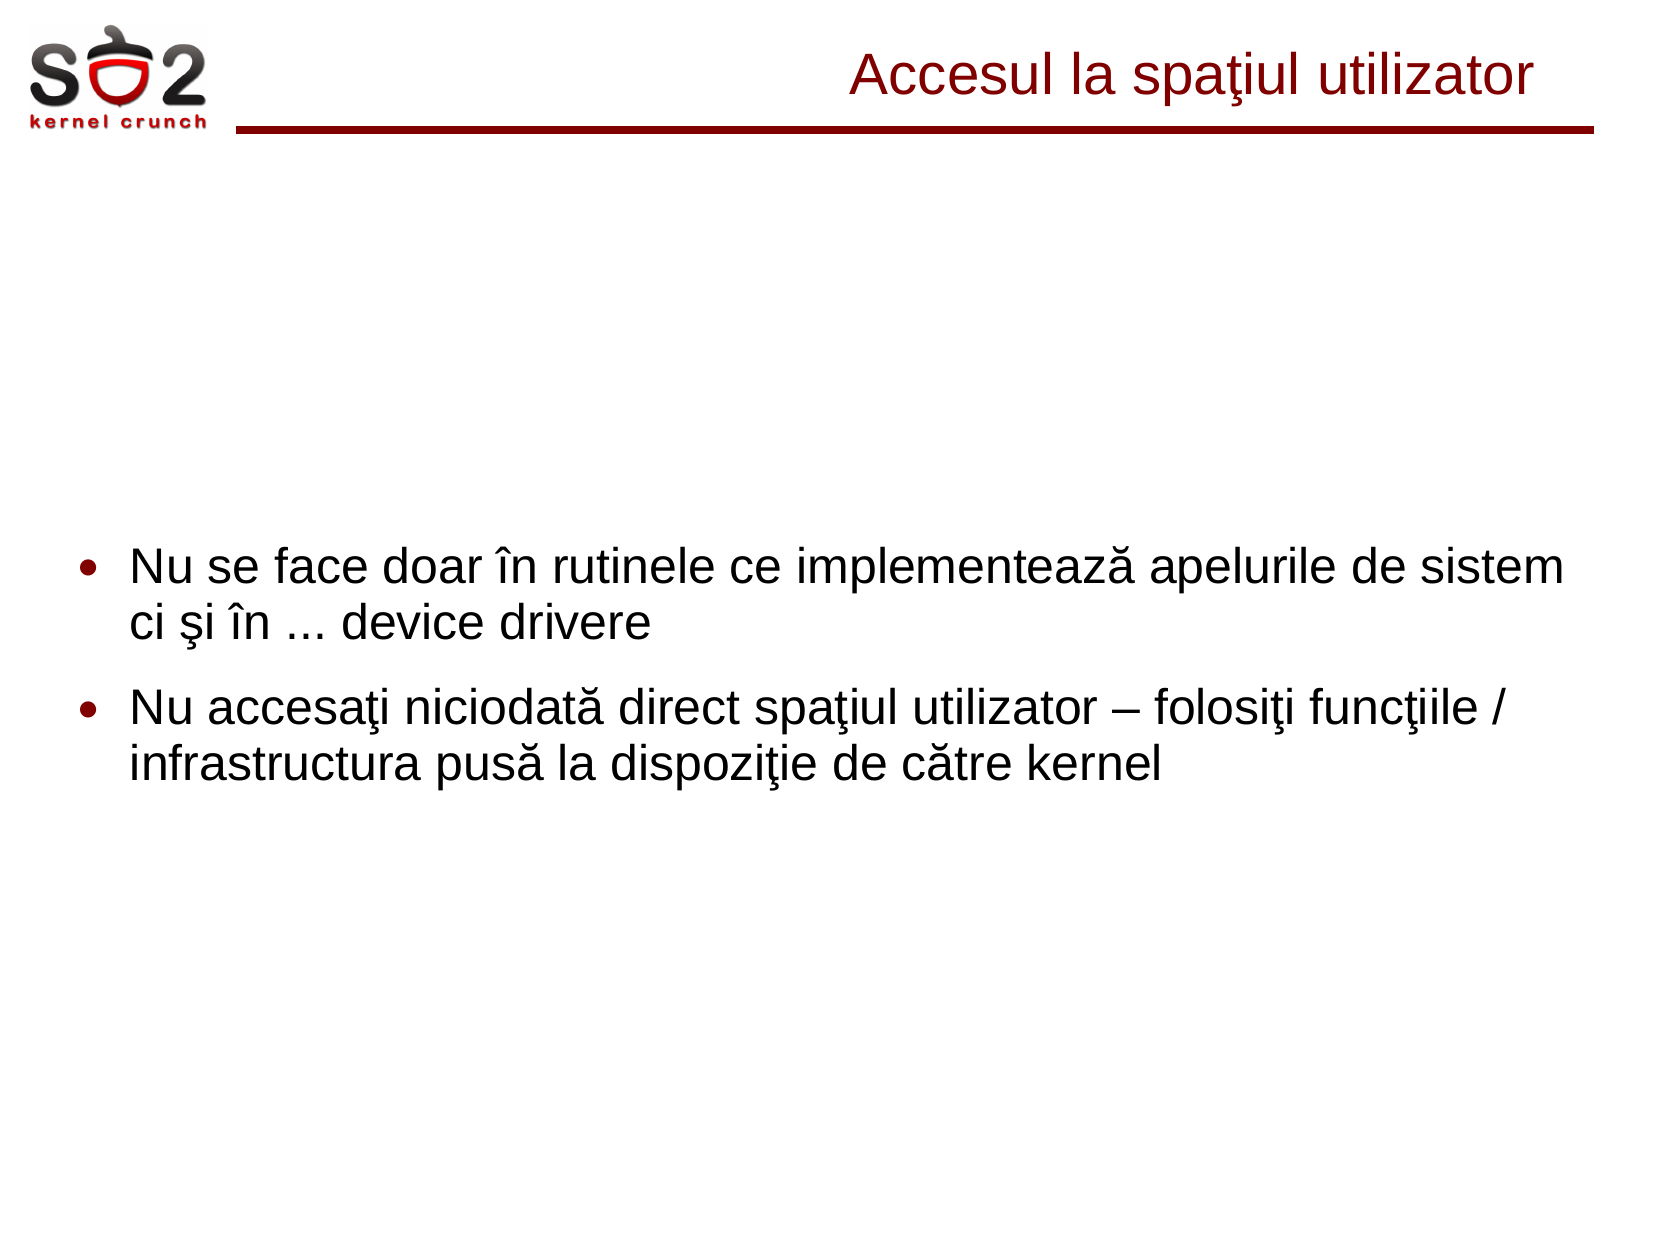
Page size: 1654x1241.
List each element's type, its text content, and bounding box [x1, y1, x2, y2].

picture [29, 23, 123, 130]
title Accesul la spaţiul utilizator [123, 0, 1536, 177]
list Nu se face doar în rutinele ce implementează apelurile de sistem ci şi în ... device drivere Nu accesaţi niciodată direct spaţiul utilizator – folosiţi funcţiile / infrastructura pusă la dispoziţie de către kernel [59, 177, 1595, 1152]
